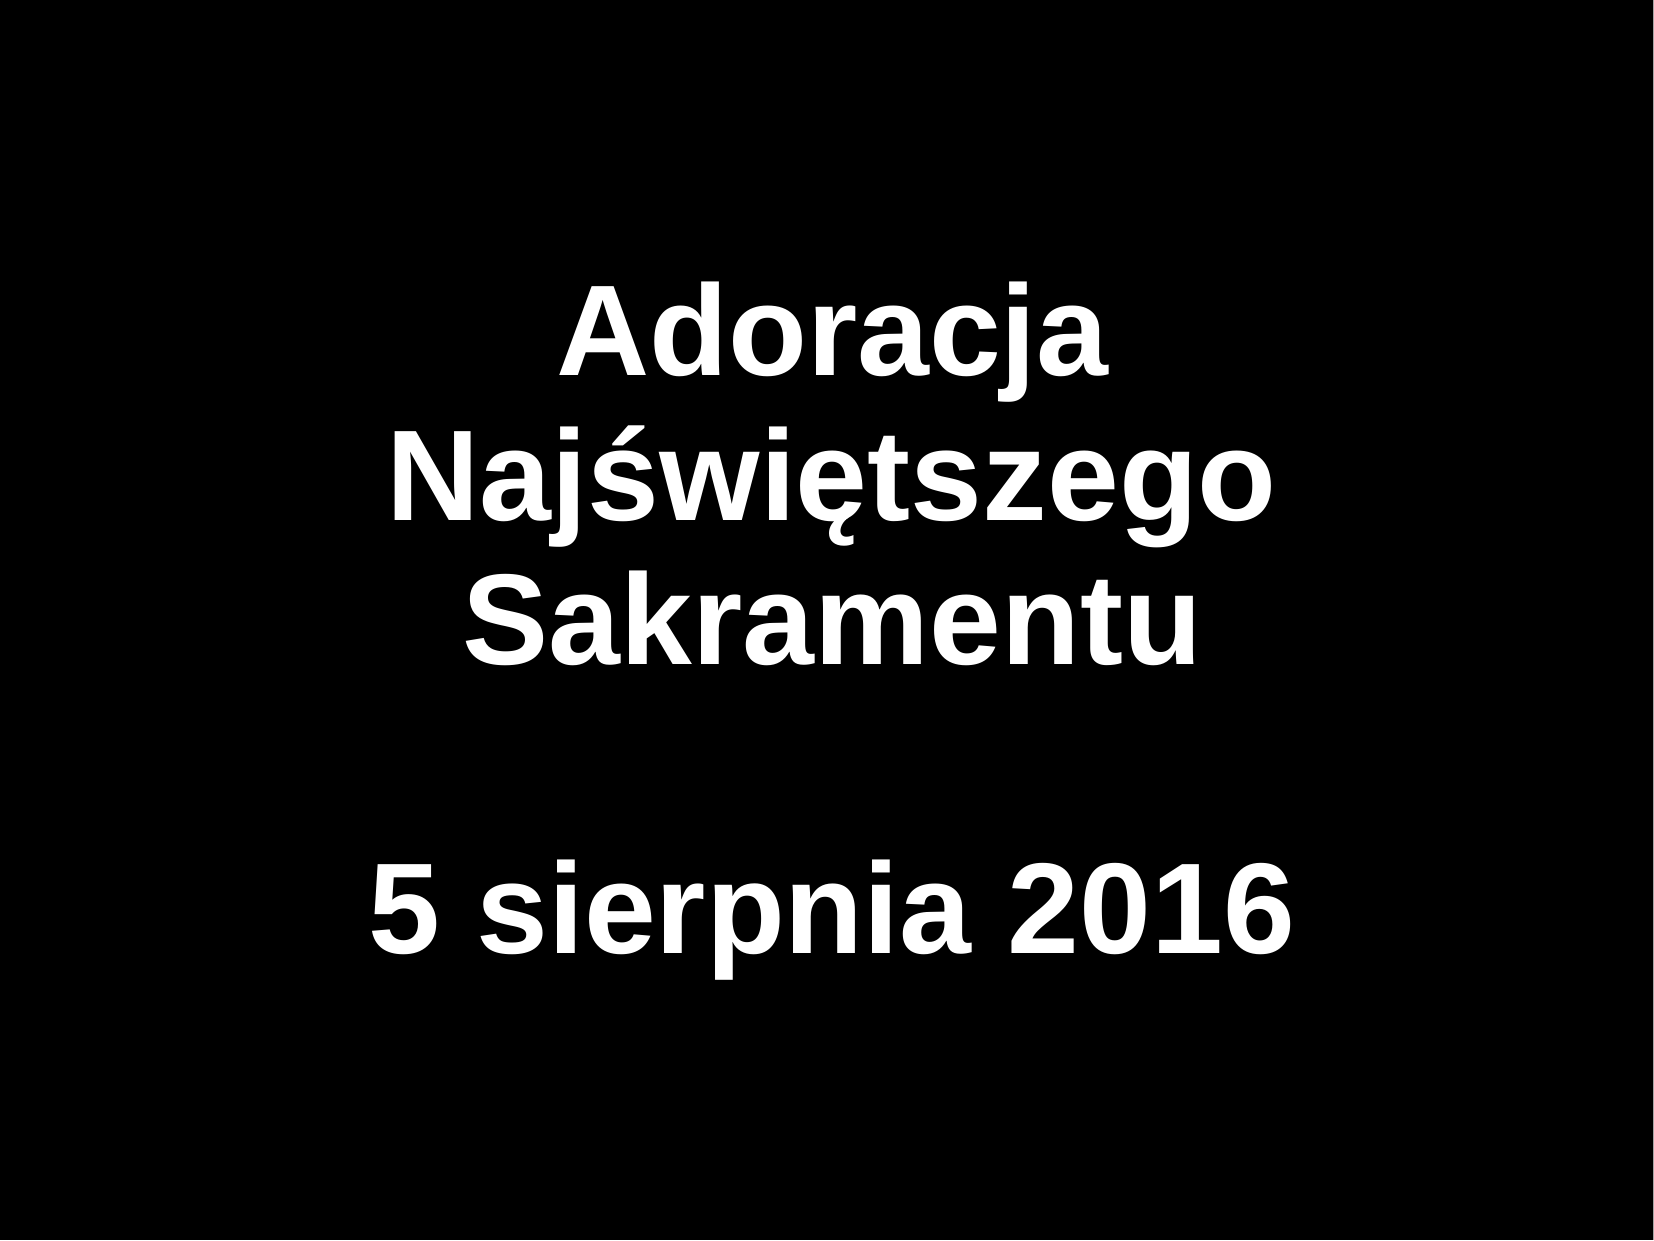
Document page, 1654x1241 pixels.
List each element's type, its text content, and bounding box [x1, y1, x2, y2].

subtitle Adoracja Najświętszego Sakramentu 5 sierpnia 2016 [47, 47, 1619, 1193]
